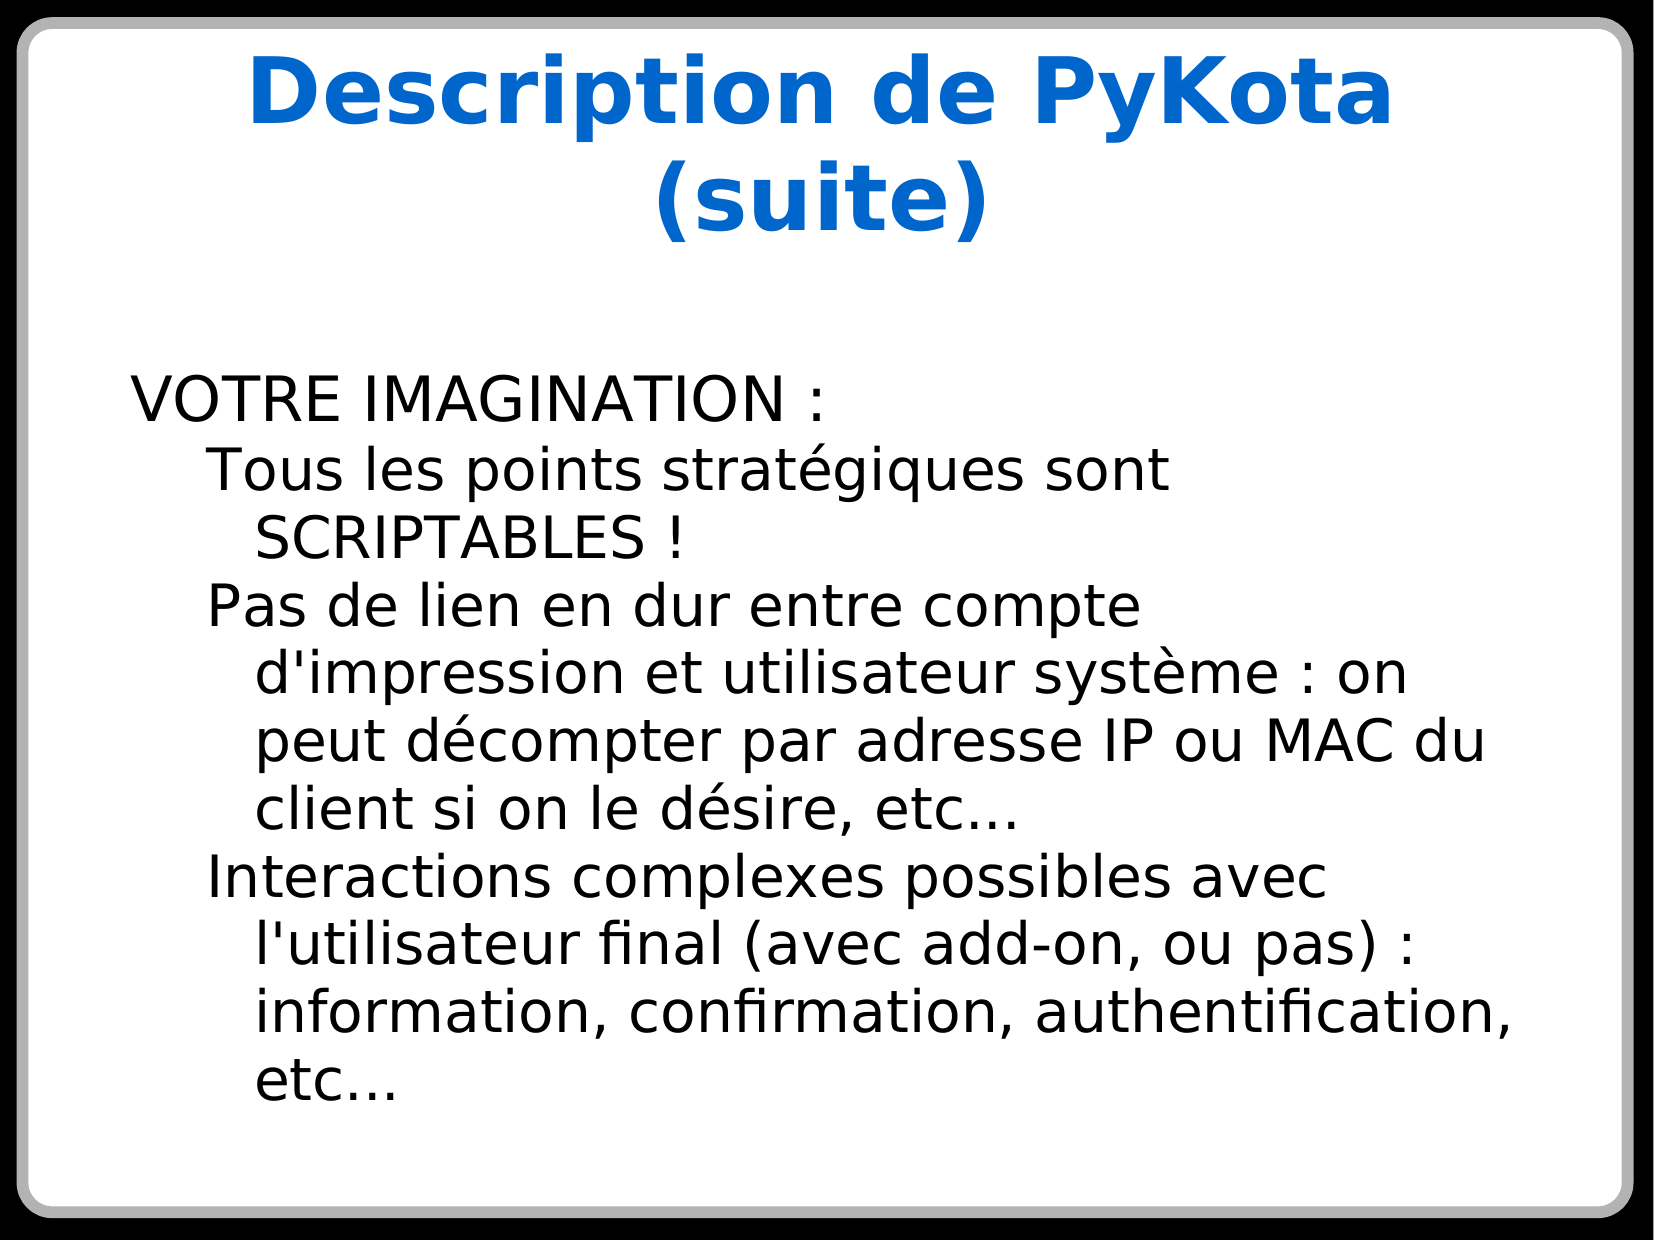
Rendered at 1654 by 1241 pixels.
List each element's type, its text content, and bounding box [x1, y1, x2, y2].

list VOTRE IMAGINATION : Tous les points stratégiques sont SCRIPTABLES ! Pas de lien en dur entre compte d'impression et utilisateur système : on peut décompter par adresse IP ou MAC du client si on le désire, etc... Interactions complexes possibles avec l'utilisateur final (avec add-on, ou pas) : information, confirmation, authentification, etc... [112, 363, 1534, 1164]
title Description de PyKota (suite) [67, 38, 1577, 253]
